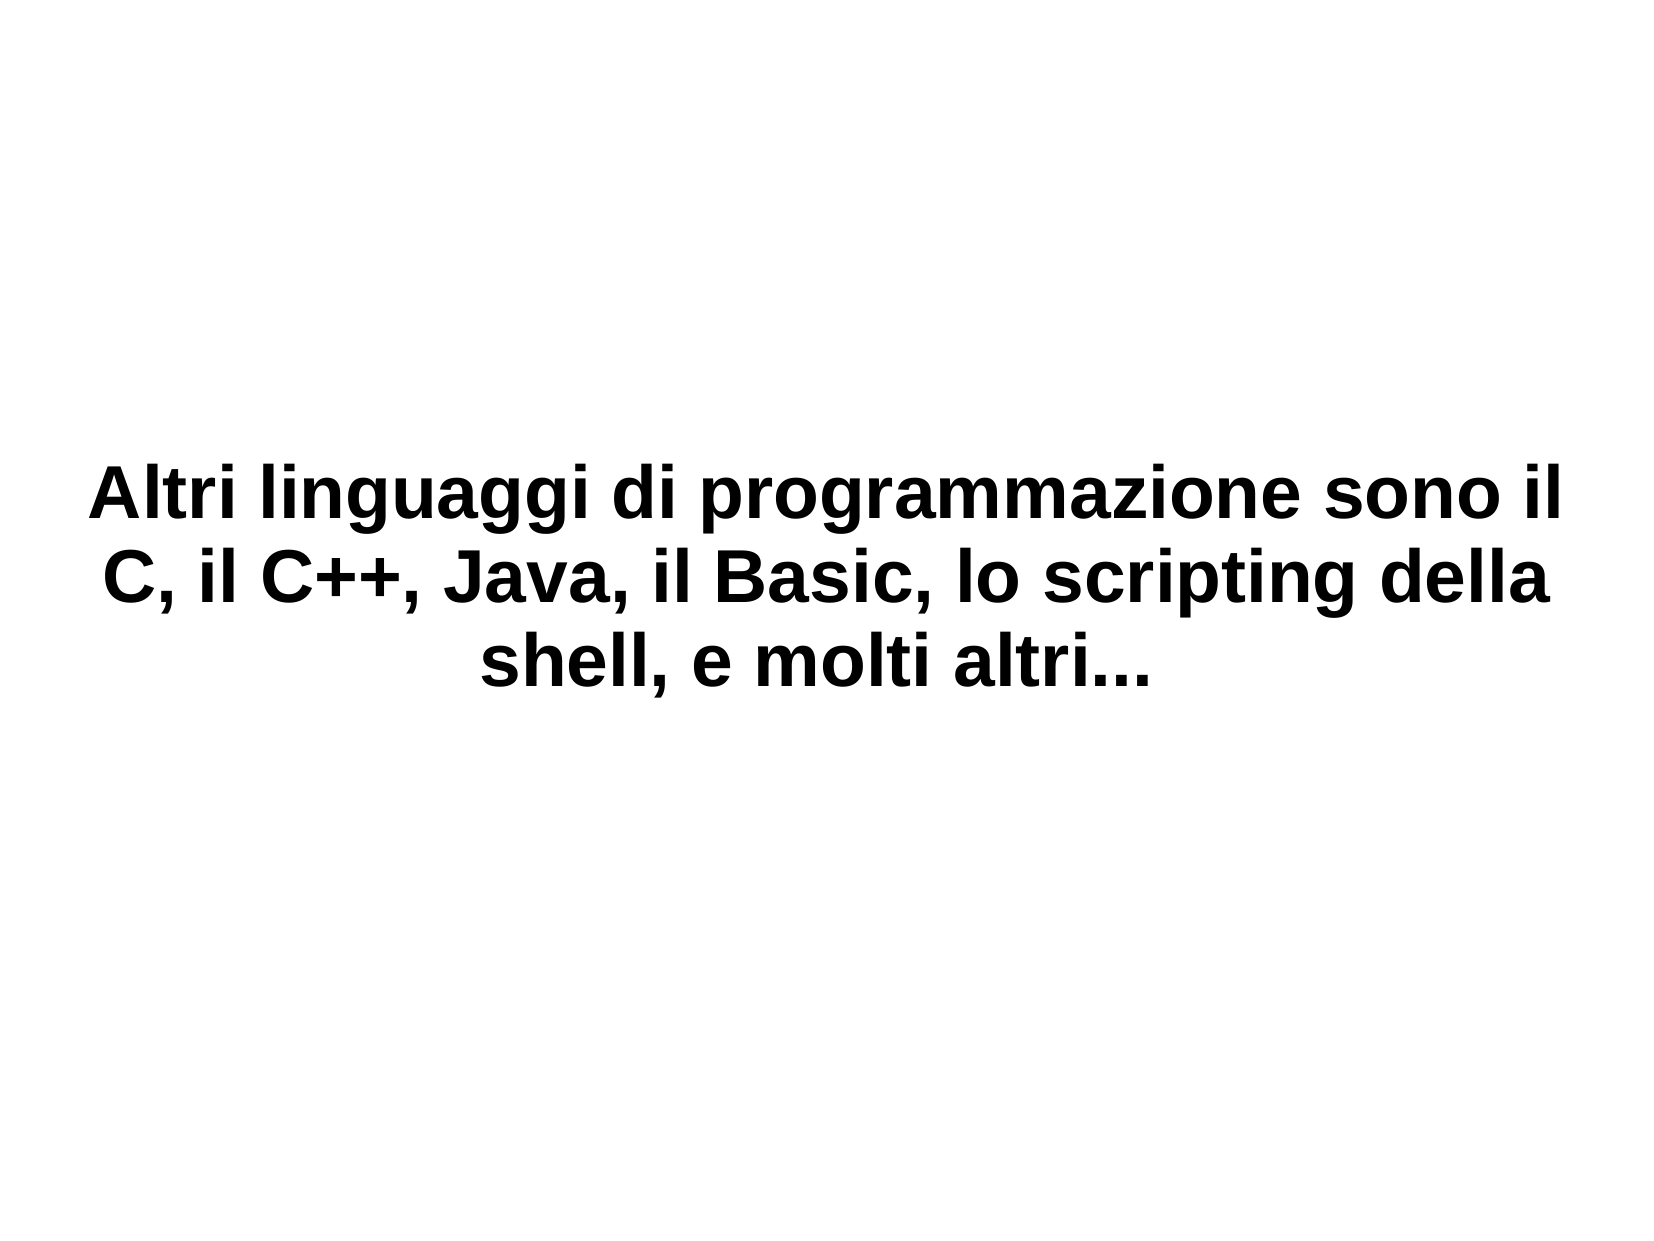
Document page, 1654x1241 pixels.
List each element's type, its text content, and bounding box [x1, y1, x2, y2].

text_box Altri linguaggi di programmazione sono il C, il C++, Java, il Basic, lo scripting della shell, e molti altri... [29, 442, 1625, 710]
